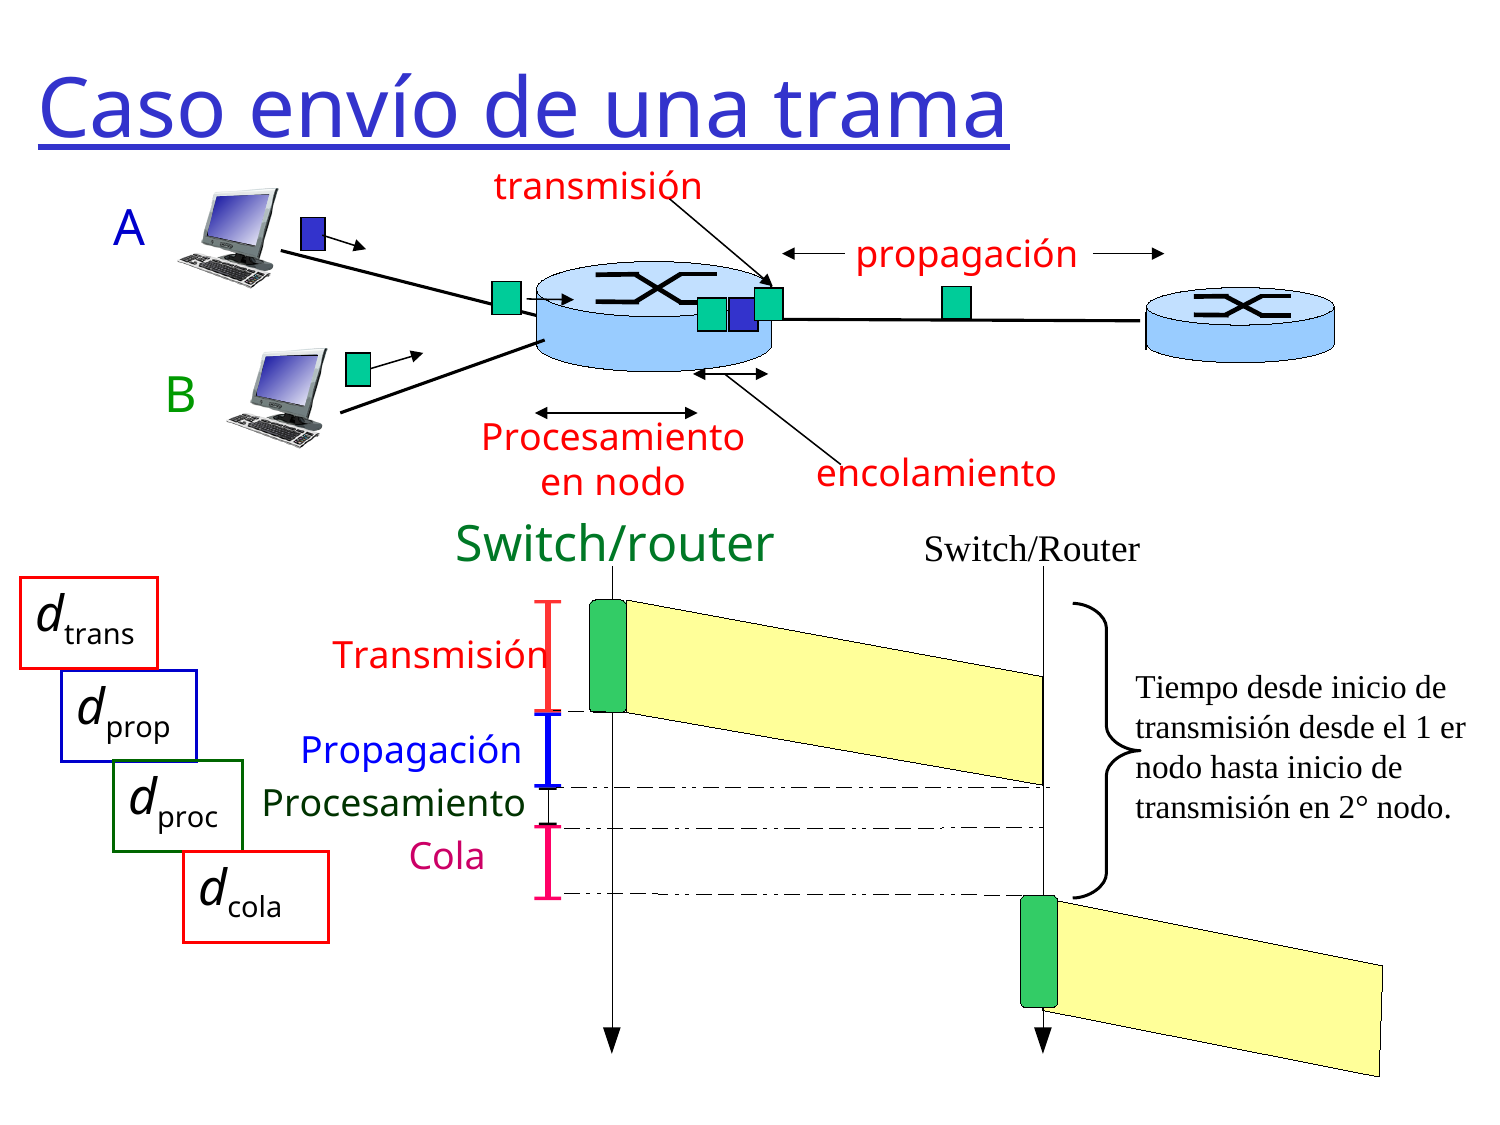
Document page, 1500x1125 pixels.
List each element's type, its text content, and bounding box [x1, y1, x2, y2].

text_box dproc [113, 760, 243, 852]
text_box Switch/Router [908, 516, 1156, 577]
text_box Tiempo desde inicio de transmisión desde el 1 er nodo hasta inicio de transmisión en 2° nodo. [1120, 658, 1496, 833]
text_box [1020, 895, 1383, 1077]
text_box [536, 298, 772, 372]
text_box [300, 217, 326, 251]
text_box [754, 287, 784, 321]
picture [201, 343, 330, 456]
text_box Switch/router [440, 503, 791, 580]
text_box dcola [183, 851, 329, 943]
text_box dtrans [20, 577, 158, 669]
text_box Transmisión [317, 623, 565, 685]
text_box encolamiento [801, 441, 1073, 502]
text_box Propagación [285, 718, 538, 771]
text_box A [98, 187, 152, 264]
text_box [589, 599, 1043, 786]
text_box B [149, 354, 201, 431]
text_box [256, 354, 319, 406]
text_box transmisión [478, 154, 719, 215]
text_box Cola [393, 824, 501, 886]
text_box [1146, 307, 1335, 363]
text_box Procesamiento en nodo [465, 405, 761, 512]
picture [152, 183, 281, 296]
text_box propagación [840, 222, 1094, 284]
title Caso envío de una trama [37, 23, 1463, 188]
text_box dprop [61, 670, 197, 762]
text_box Procesamiento [246, 771, 542, 832]
text_box [206, 194, 270, 246]
